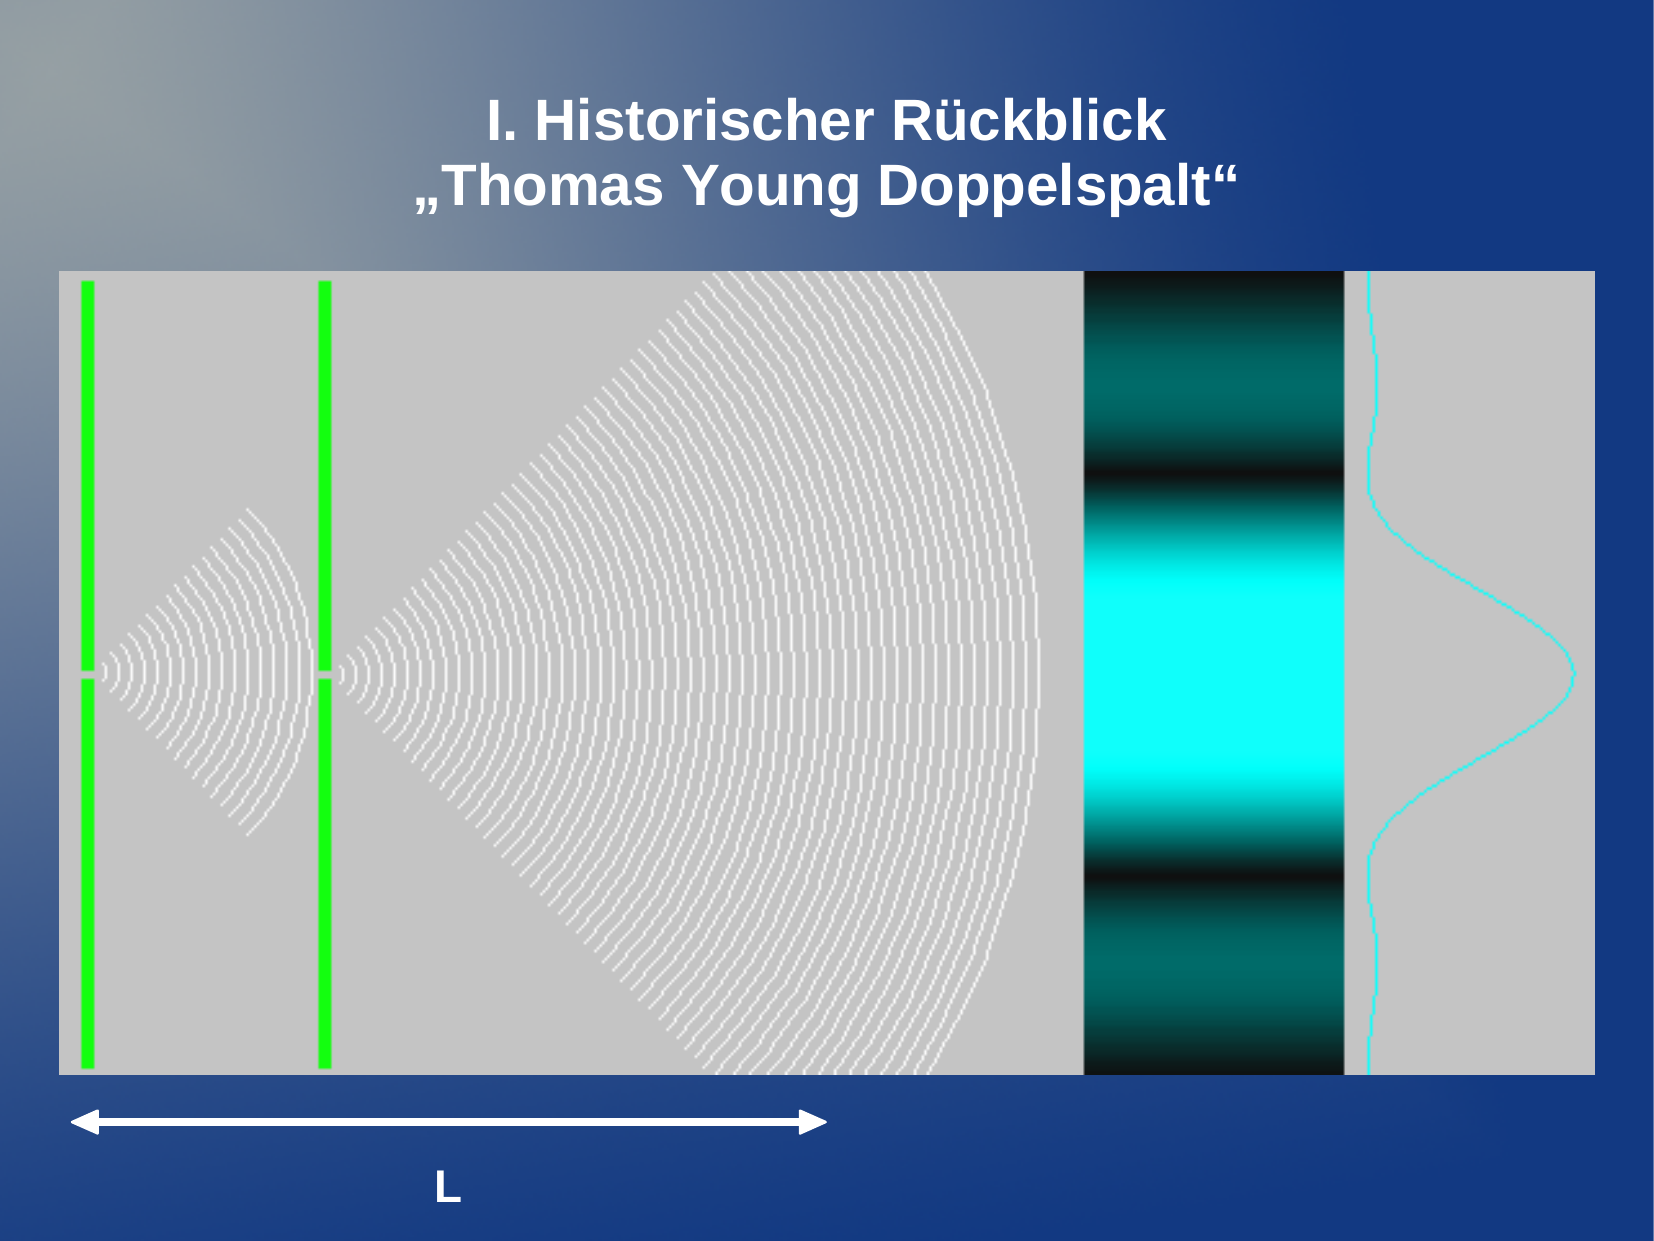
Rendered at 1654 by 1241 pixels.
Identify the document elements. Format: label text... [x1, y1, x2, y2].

title I. Historischer Rückblick „Thomas Young Doppelspalt“ [82, 49, 1571, 257]
picture [0, 0, 1654, 1241]
text_box L [366, 1157, 532, 1217]
